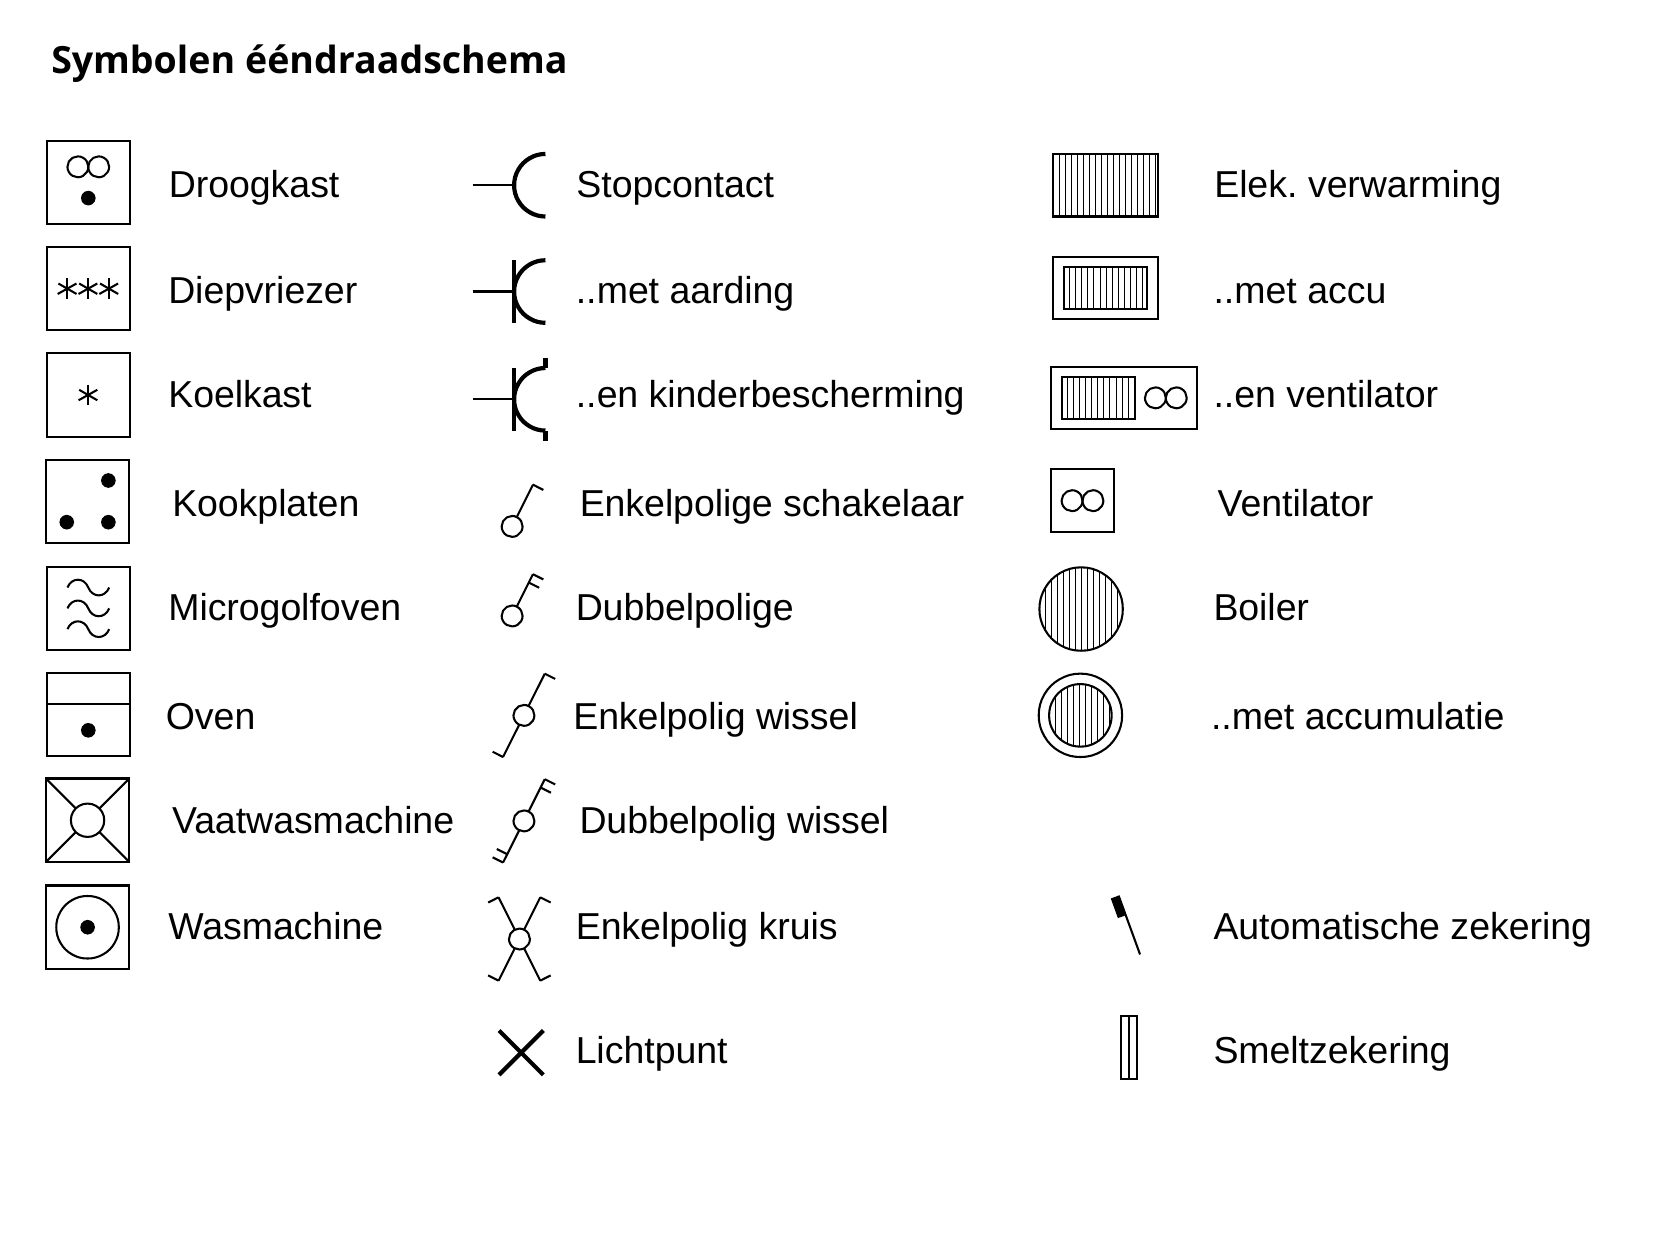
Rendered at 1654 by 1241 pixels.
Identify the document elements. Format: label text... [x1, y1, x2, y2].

text_box Ventilator [1202, 475, 1389, 532]
text_box ..en kinderbescherming [561, 366, 980, 424]
text_box Symbolen ééndraadschema [36, 26, 568, 91]
text_box [81, 920, 94, 934]
text_box [1039, 567, 1123, 651]
text_box Enkelpolige schakelaar [565, 475, 980, 532]
text_box Smeltzekering [1198, 1022, 1466, 1079]
text_box Enkelpolig kruis [561, 898, 853, 955]
text_box [1061, 376, 1135, 419]
text_box [102, 515, 115, 529]
text_box Enkelpolig wissel [558, 687, 873, 745]
text_box [513, 704, 535, 726]
text_box Oven [151, 687, 271, 745]
text_box [508, 928, 530, 950]
text_box Droogkast [154, 156, 355, 214]
text_box [1110, 895, 1126, 919]
text_box [82, 724, 95, 737]
text_box Stopcontact [561, 156, 790, 214]
text_box Dubbelpolige [561, 579, 809, 636]
text_box ..met accu [1198, 262, 1402, 320]
text_box Wasmachine [153, 898, 398, 955]
text_box Kookplaten [157, 475, 375, 532]
text_box Dubbelpolig wissel [564, 791, 904, 849]
text_box [1053, 153, 1158, 217]
text_box ..met accumulatie [1196, 687, 1520, 745]
text_box Elek. verwarming [1199, 156, 1517, 214]
text_box [102, 474, 115, 487]
text_box [1063, 267, 1148, 309]
text_box [82, 191, 95, 205]
text_box [501, 515, 523, 537]
text_box ..met aarding [561, 262, 810, 320]
text_box [513, 810, 535, 832]
text_box Diepvriezer [153, 262, 373, 320]
text_box [501, 605, 523, 627]
text_box Lichtpunt [561, 1022, 743, 1079]
text_box Koelkast [153, 366, 327, 424]
text_box [1049, 684, 1112, 747]
text_box [60, 515, 74, 529]
text_box [70, 803, 105, 837]
text_box Automatische zekering [1198, 898, 1608, 955]
text_box ..en ventilator [1198, 366, 1454, 424]
text_box Microgolfoven [153, 579, 416, 636]
text_box Boiler [1198, 579, 1325, 636]
text_box Vaatwasmachine [157, 791, 469, 849]
